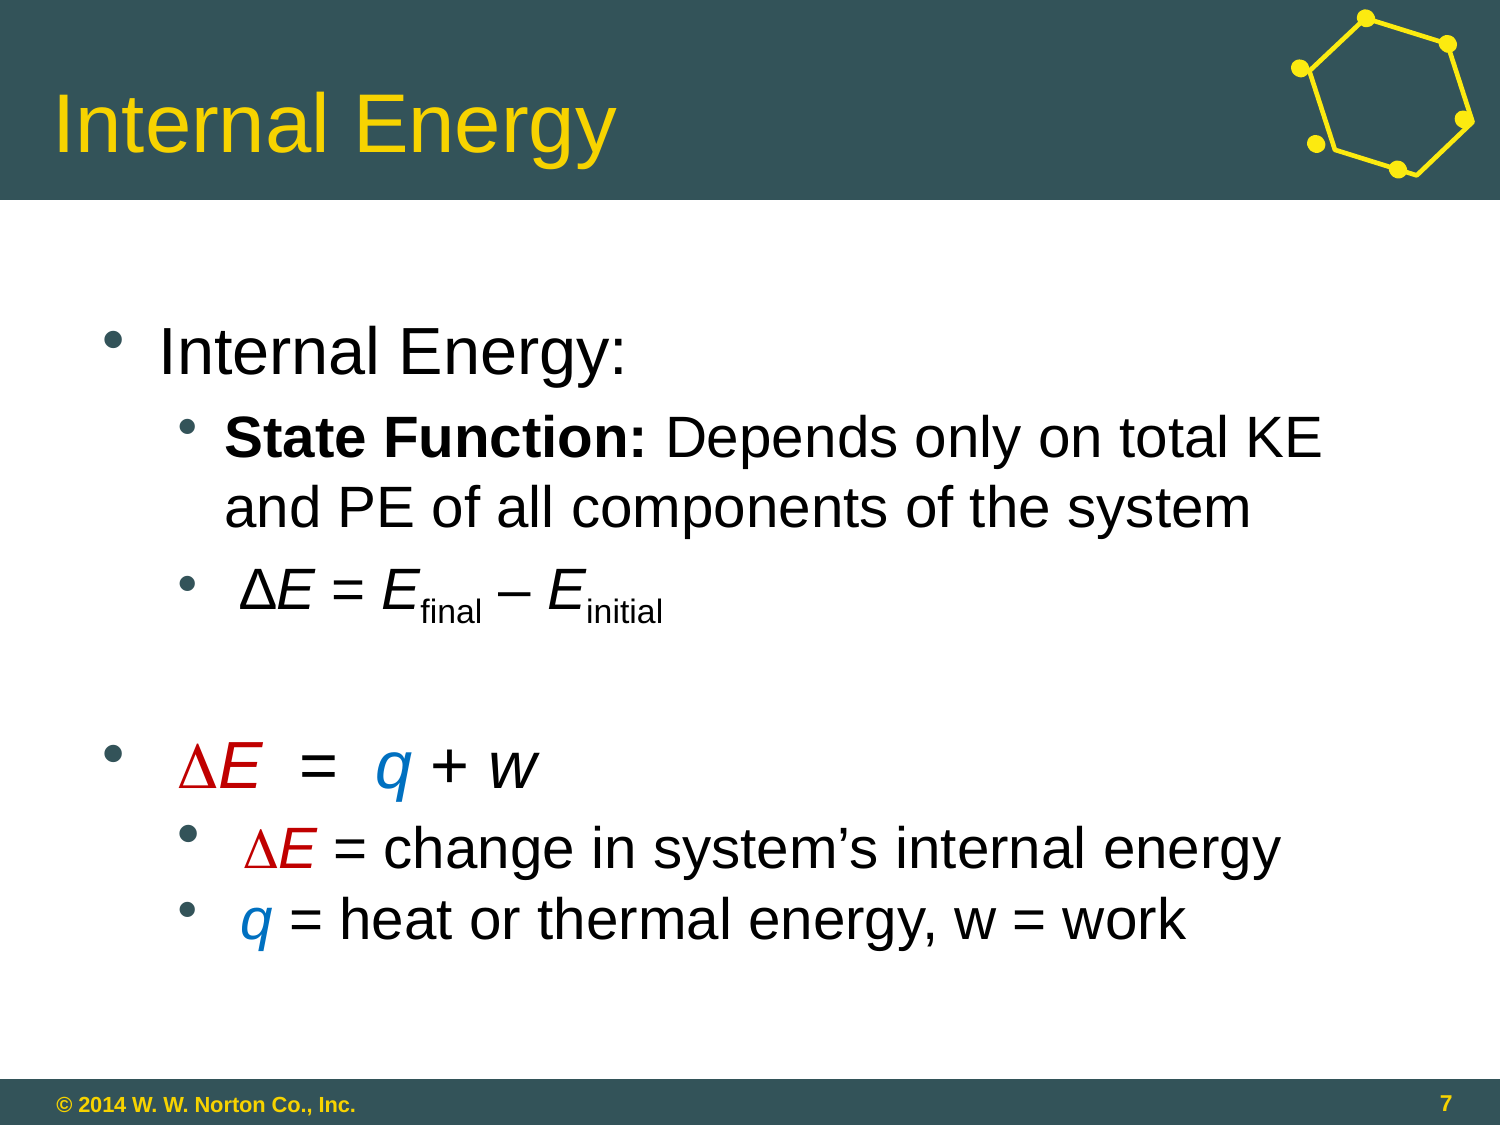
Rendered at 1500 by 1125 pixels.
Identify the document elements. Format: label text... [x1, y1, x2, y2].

title Internal Energy [37, 24, 1313, 213]
slide_number <number> [1408, 1085, 1468, 1120]
list Internal Energy: State Function: Depends only on total KE and PE of all components of the system ∆E = Efinal – Einitial E = q + w E = change in system’s internal energy q = heat or thermal energy, w = work [87, 299, 1388, 1038]
